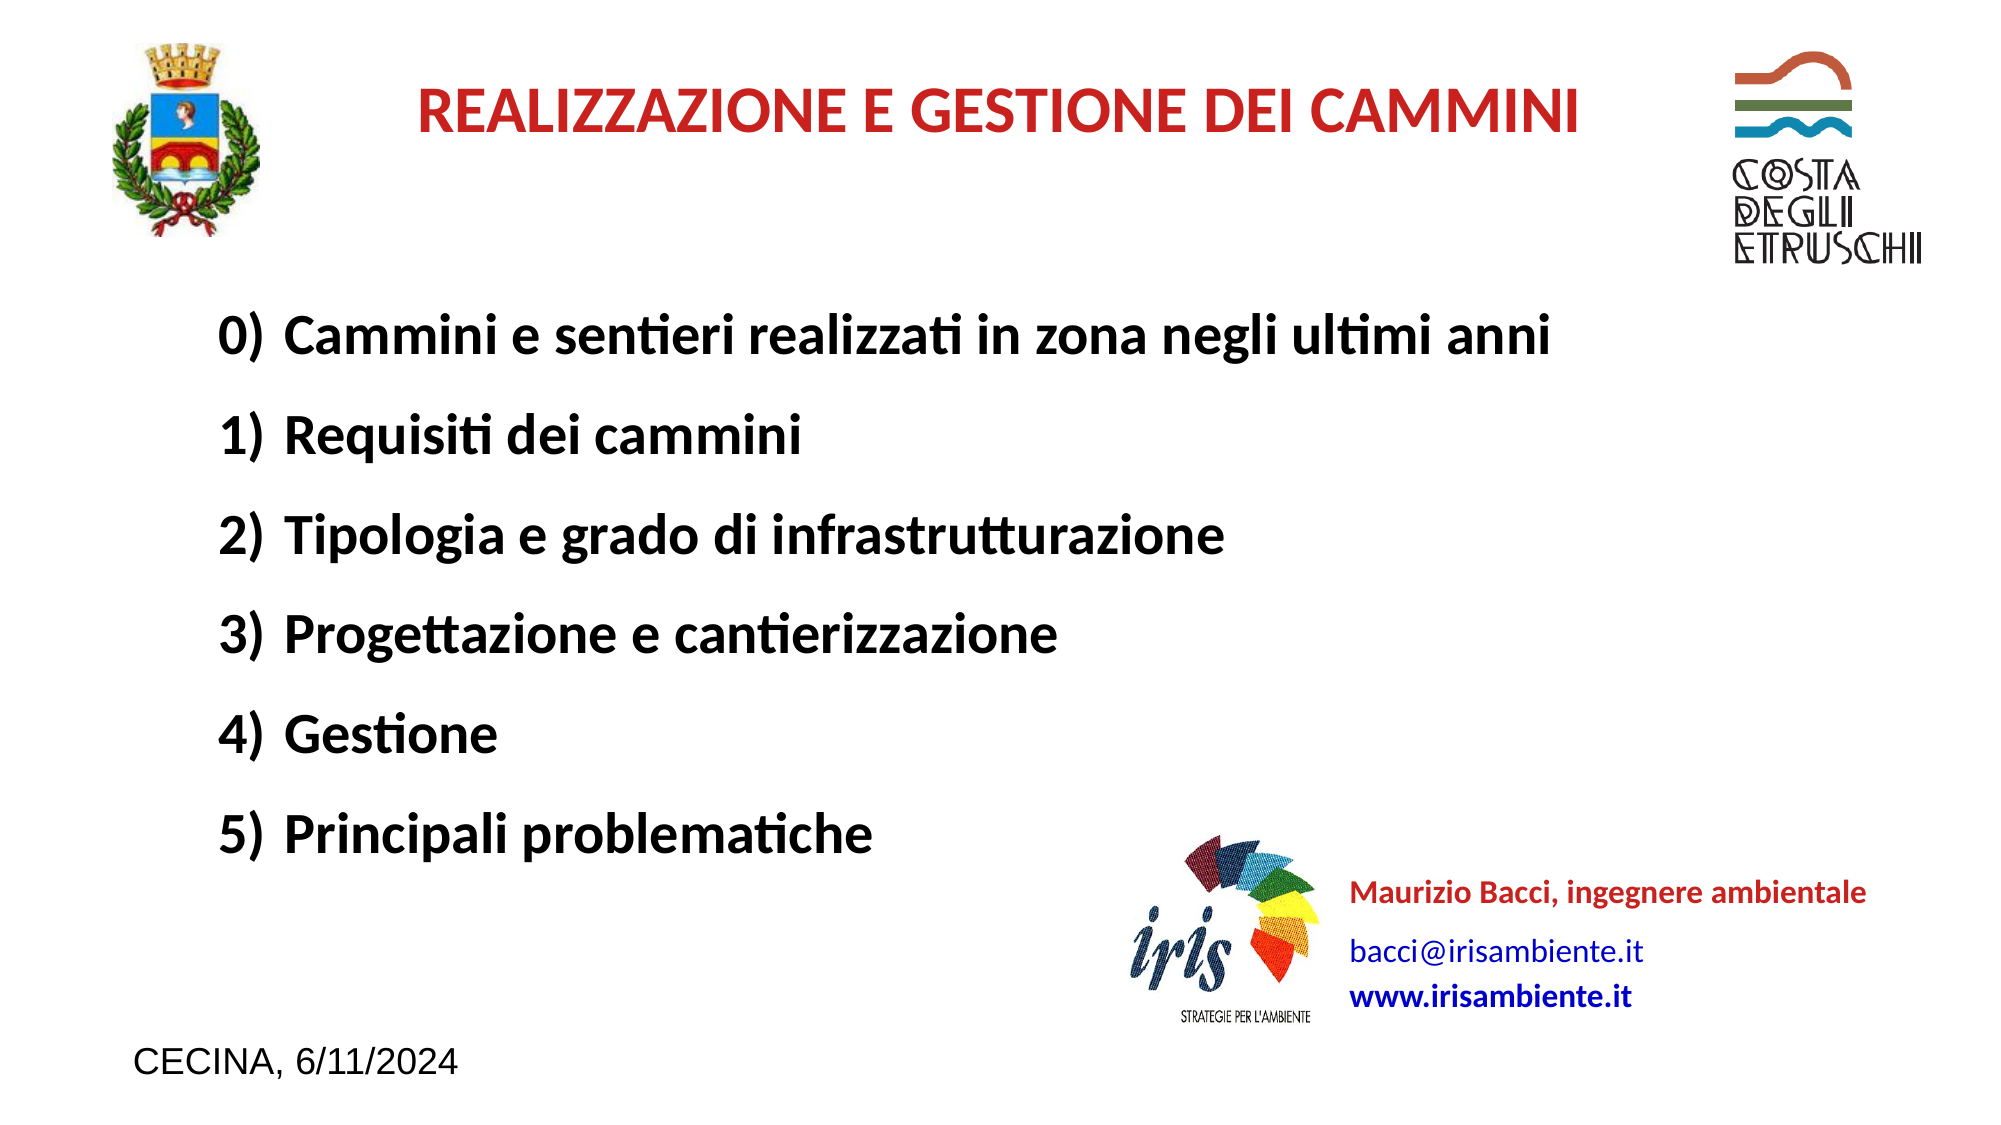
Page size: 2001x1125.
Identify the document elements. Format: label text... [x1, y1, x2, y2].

picture [112, 43, 260, 237]
text_box CECINA, 6/11/2024 [118, 1033, 562, 1093]
list Cammini e sentieri realizzati in zona negli ultimi anni Requisiti dei cammini Tipologia e grado di infrastrutturazione Progettazione e cantierizzazione Gestione Principali problematiche [200, 312, 1565, 934]
picture [1720, 35, 1938, 272]
text_box bacci@irisambiente.it www.irisambiente.it [1334, 930, 1822, 1051]
title REALIZZAZIONE E GESTIONE DEI CAMMINI [260, 76, 1720, 156]
picture [1127, 832, 1323, 1025]
text_box Maurizio Bacci, ingegnere ambientale [1334, 870, 1926, 930]
